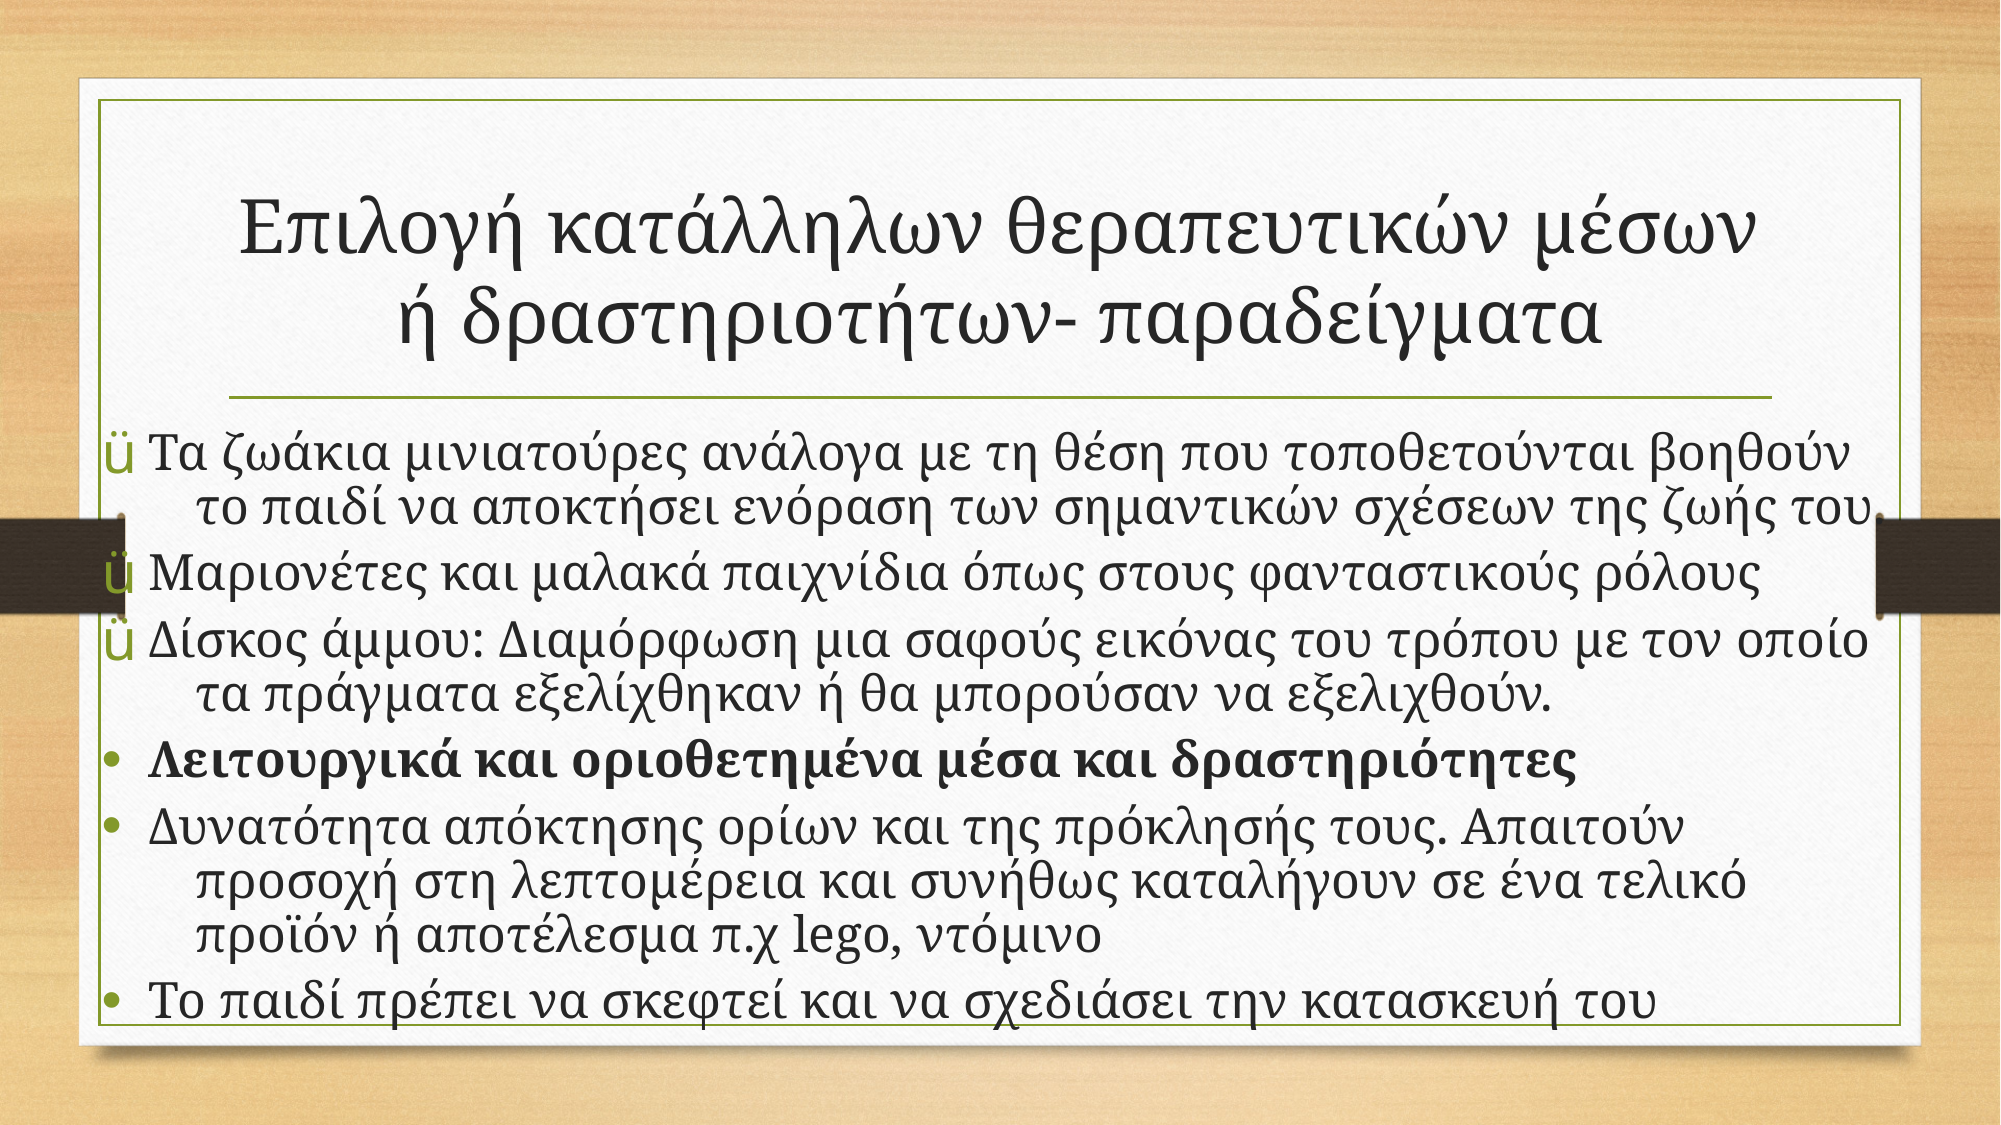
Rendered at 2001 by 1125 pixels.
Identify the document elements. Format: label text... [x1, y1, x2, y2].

list Τα ζωάκια μινιατούρες ανάλογα με τη θέση που τοποθετούνται βοηθούν το παιδί να αποκτήσει ενόραση των σημαντικών σχέσεων της ζωής του. Μαριονέτες και μαλακά παιχνίδια όπως στους φανταστικούς ρόλους Δίσκος άμμου: Διαμόρφωση μια σαφούς εικόνας του τρόπου με τον οποίο τα πράγματα εξελίχθηκαν ή θα μπορούσαν να εξελιχθούν. Λειτουργικά και οριοθετημένα μέσα και δραστηριότητες Δυνατότητα απόκτησης ορίων και της πρόκλησής τους. Απαιτούν προσοχή στη λεπτομέρεια και συνήθως καταλήγουν σε ένα τελικό προϊόν ή αποτέλεσμα π.χ lego, ντόμινο Το παιδί πρέπει να σκεφτεί και να σχεδιάσει την κατασκευή του [86, 419, 1907, 1066]
title Επιλογή κατάλληλων θεραπευτικών μέσων ή δραστηριοτήτων- παραδείγματα [212, 161, 1788, 376]
